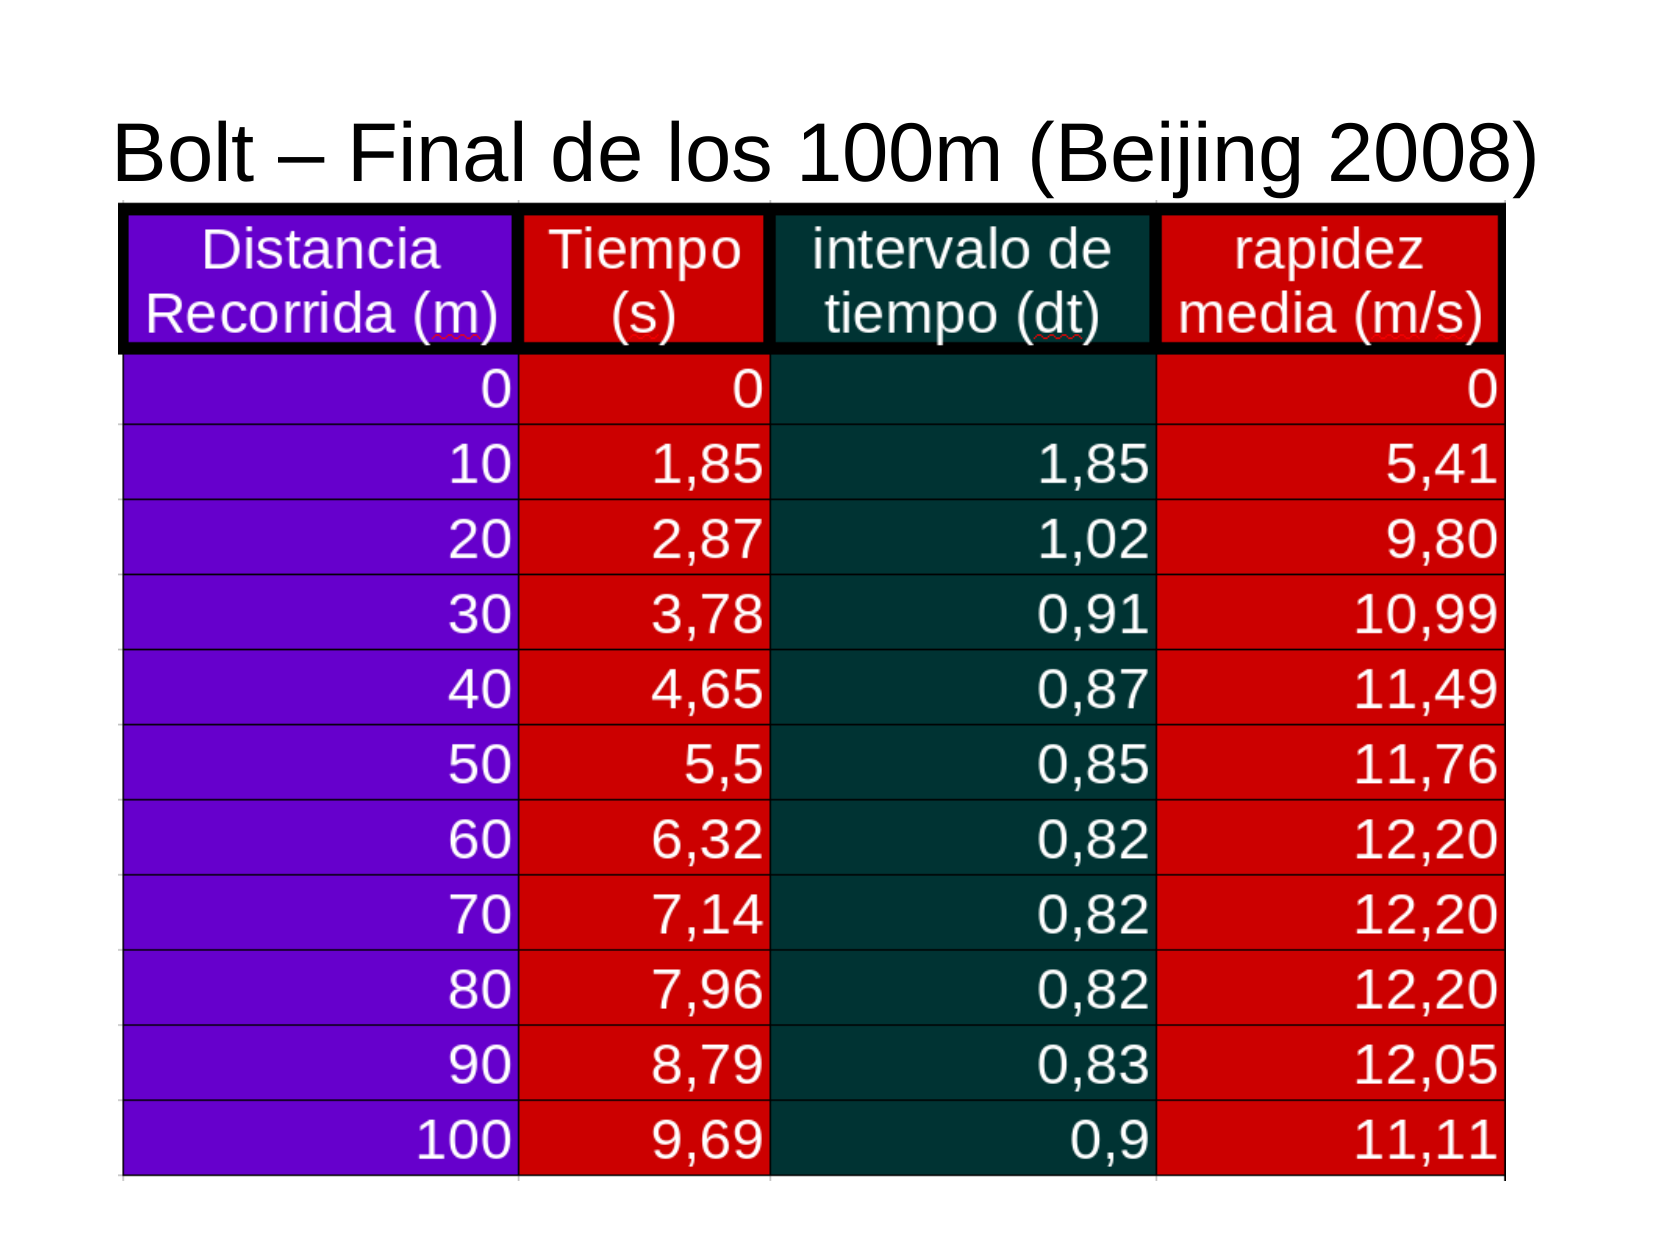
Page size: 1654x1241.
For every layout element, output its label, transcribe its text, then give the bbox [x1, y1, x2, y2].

picture [118, 200, 1506, 1181]
title Bolt – Final de los 100m (Beijing 2008) [82, 49, 1571, 257]
